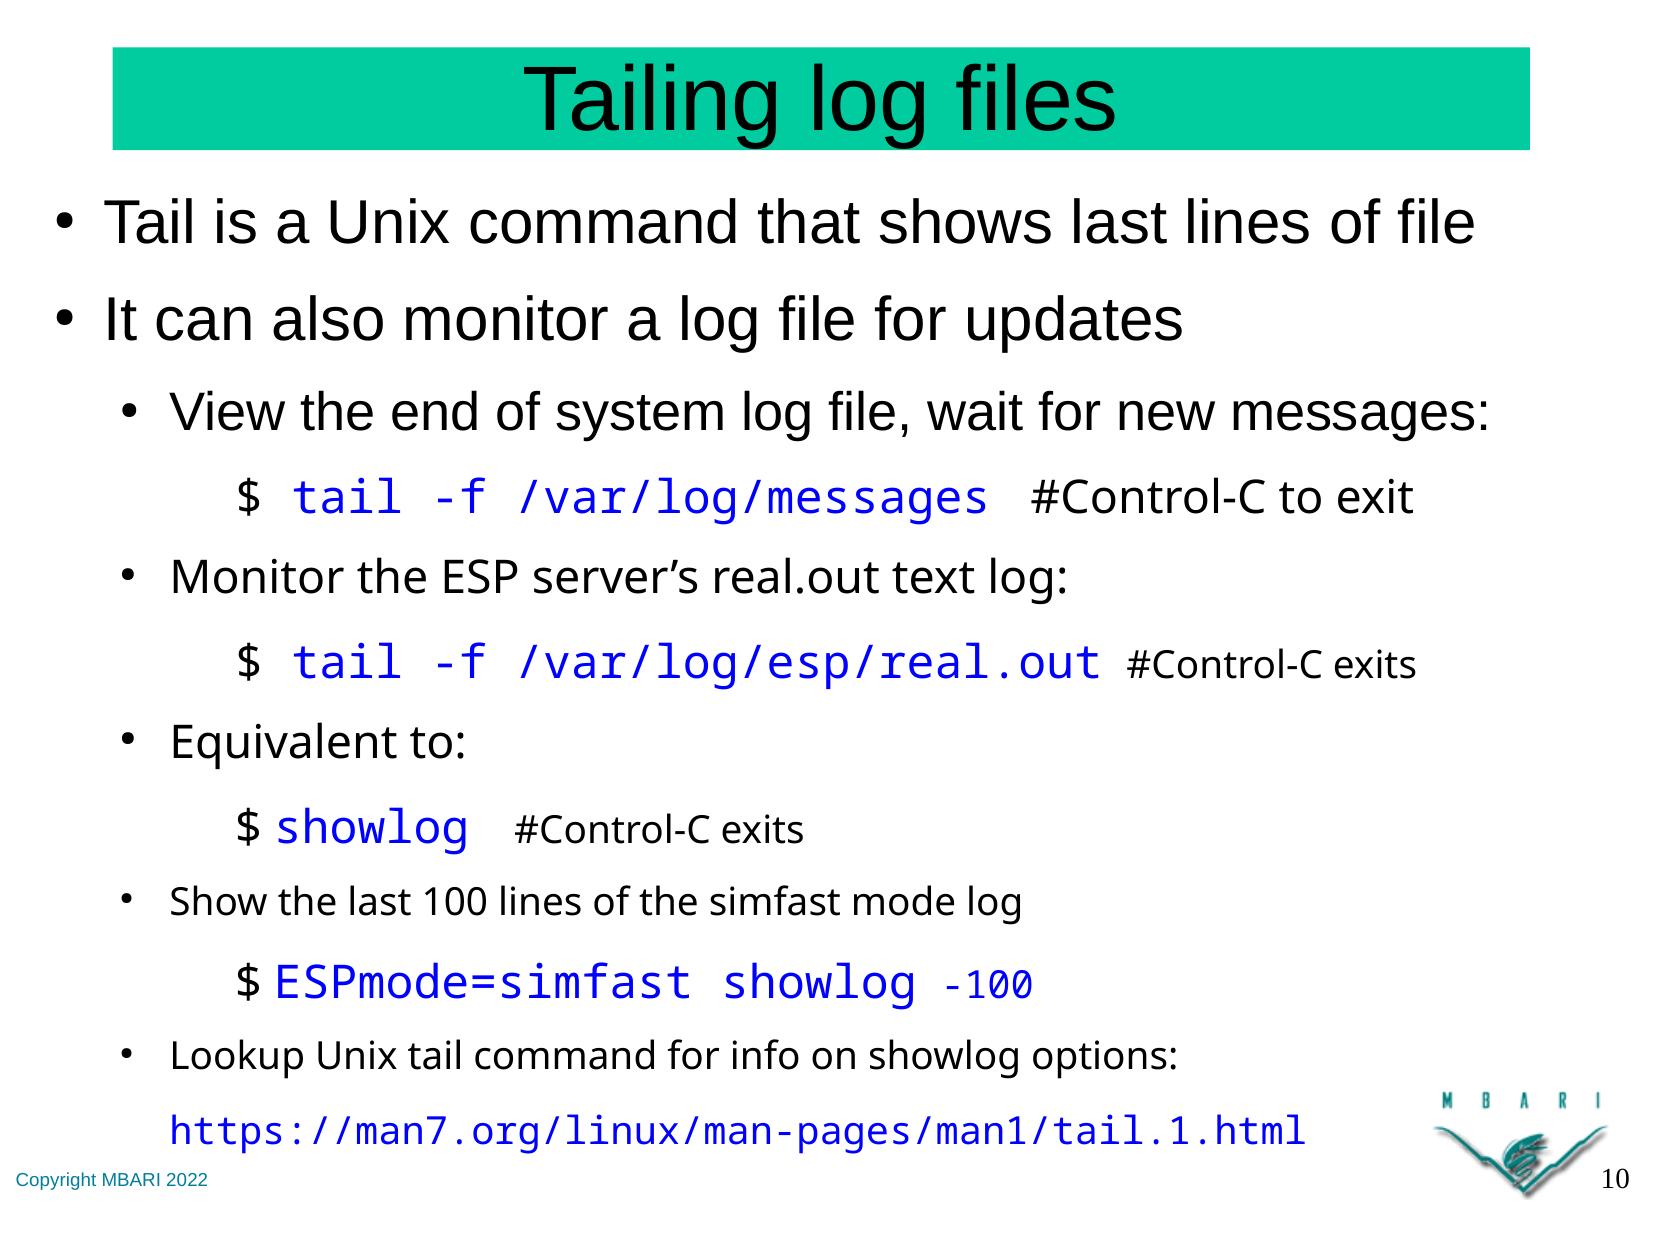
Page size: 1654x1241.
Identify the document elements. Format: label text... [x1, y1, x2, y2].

title Tailing log files [112, 47, 1530, 151]
list Tail is a Unix command that shows last lines of file It can also monitor a log file for updates View the end of system log file, wait for new messages: $ tail -f /var/log/messages #Control-C to exit Monitor the ESP server’s real.out text log: $ tail -f /var/log/esp/real.out #Control-C exits Equivalent to: $ showlog #Control-C exits Show the last 100 lines of the simfast mode log $ ESPmode=simfast showlog -100 Lookup Unix tail command for info on showlog options: https://man7.org/linux/man-pages/man1/tail.1.html [37, 187, 1613, 1156]
picture [1426, 1156, 1613, 1200]
